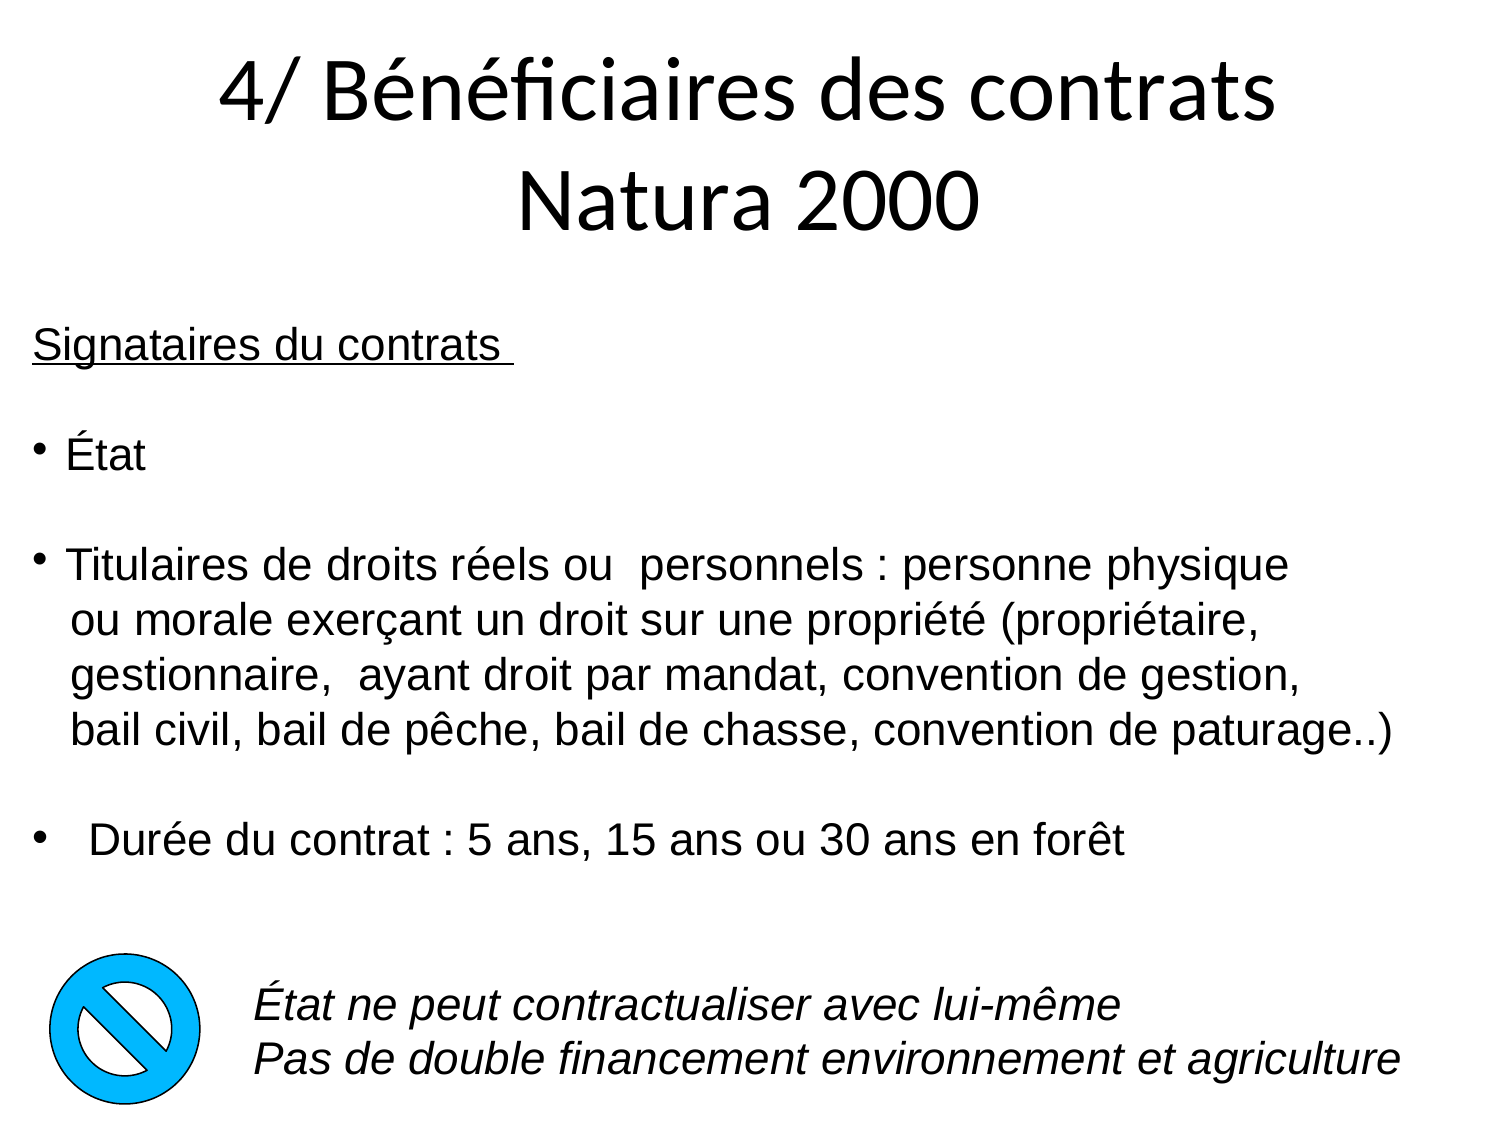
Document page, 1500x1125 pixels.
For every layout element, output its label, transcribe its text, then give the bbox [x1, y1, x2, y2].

text_box Signataires du contrats État Titulaires de droits réels ou personnels : personne physique ou morale exerçant un droit sur une propriété (propriétaire, gestionnaire, ayant droit par mandat, convention de gestion, bail civil, bail de pêche, bail de chasse, convention de paturage..) Durée du contrat : 5 ans, 15 ans ou 30 ans en forêt État ne peut contractualiser avec lui-même Pas de double financement environnement et agriculture [17, 307, 1436, 1092]
title 4/ Bénéficiaires des contrats Natura 2000 [75, 21, 1423, 257]
text_box [49, 953, 200, 1104]
